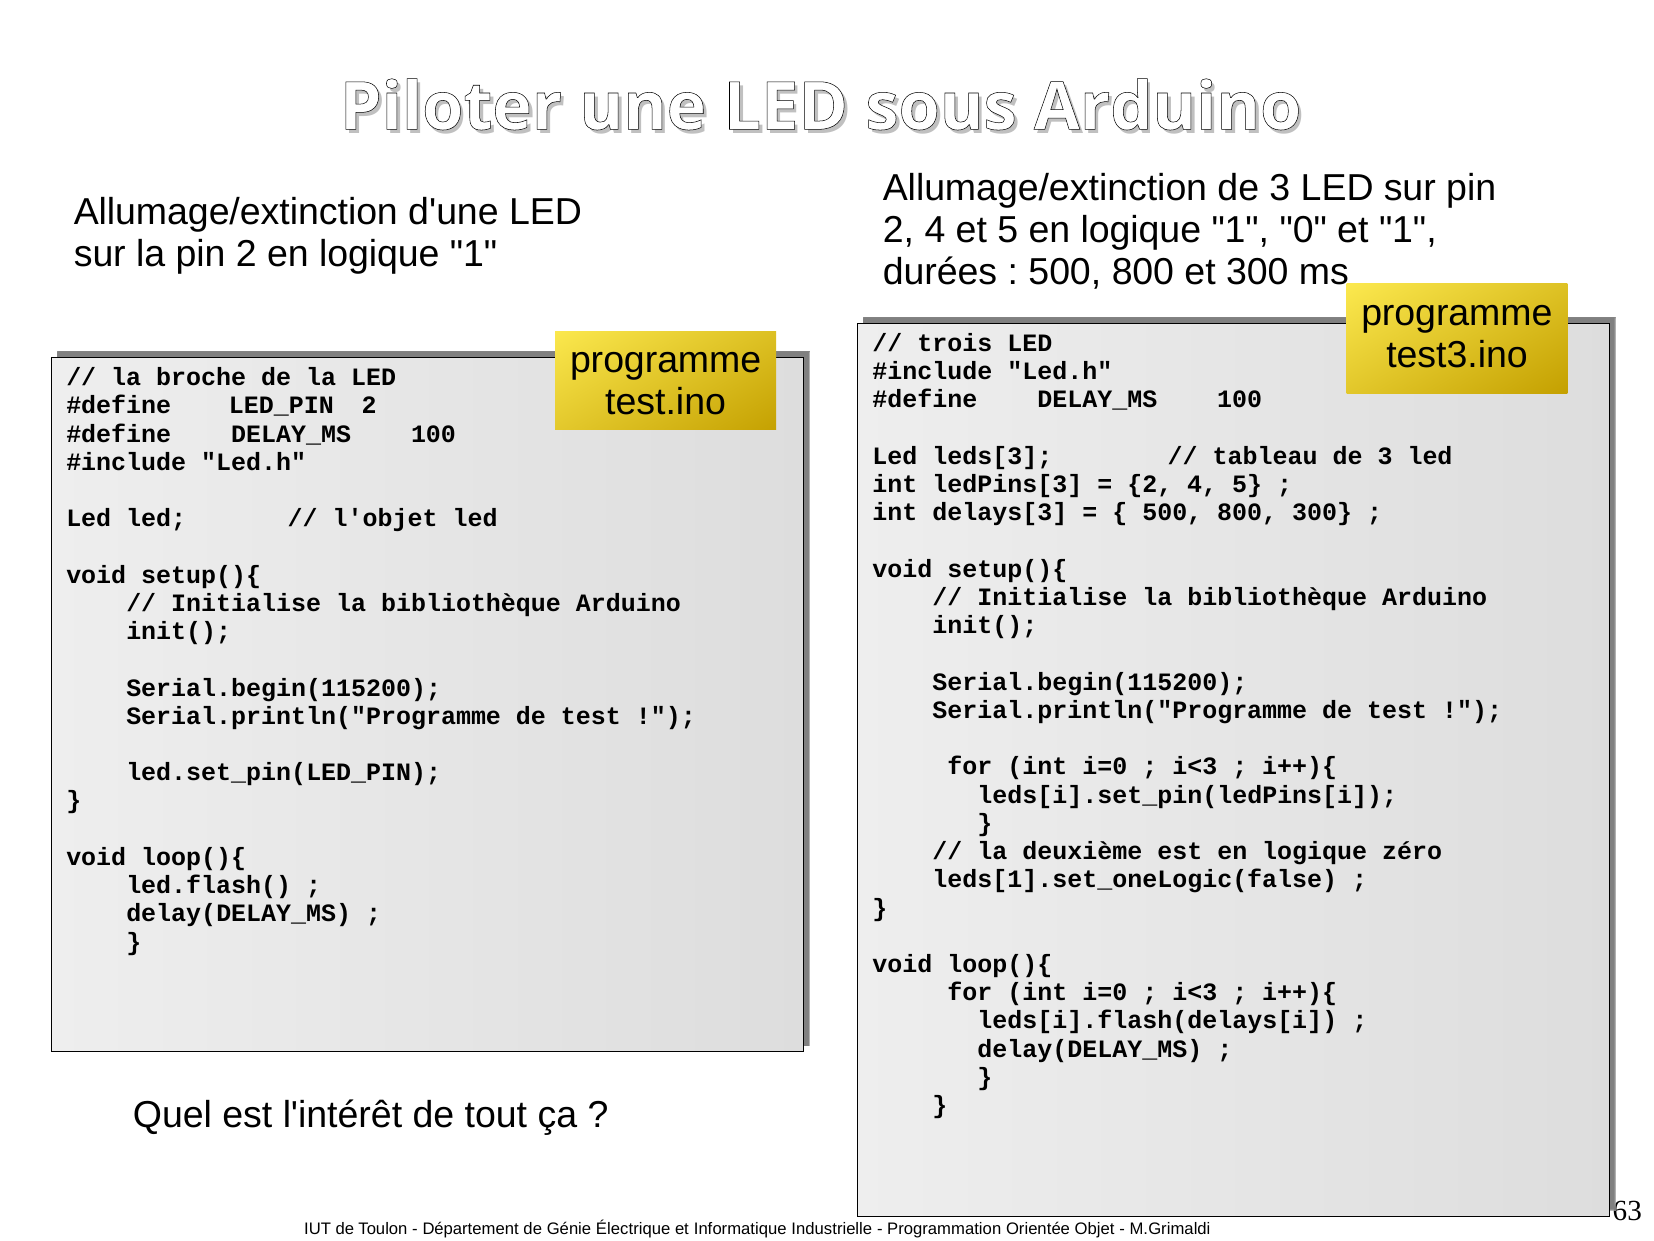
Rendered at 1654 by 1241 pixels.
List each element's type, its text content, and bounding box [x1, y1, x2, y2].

text_box Allumage/extinction de 3 LED sur pin 2, 4 et 5 en logique "1", "0" et "1", durées : 500, 800 et 300 ms [868, 159, 1523, 301]
text_box // trois LED #include "Led.h" #define DELAY_MS 100 Led leds[3]; // tableau de 3 led int ledPins[3] = {2, 4, 5} ; int delays[3] = { 500, 800, 300} ; void setup(){ // Initialise la bibliothèque Arduino init(); Serial.begin(115200); Serial.println("Programme de test !"); for (int i=0 ; i<3 ; i++){ leds[i].set_pin(ledPins[i]); } // la deuxième est en logique zéro leds[1].set_oneLogic(false) ; } void loop(){ for (int i=0 ; i<3 ; i++){ leds[i].flash(delays[i]) ; delay(DELAY_MS) ; } } [857, 323, 1610, 1217]
title Piloter une LED sous Arduino [76, 0, 1565, 208]
text_box Quel est l'intérêt de tout ça ? [118, 1086, 624, 1144]
text_box programme test3.ino [1346, 283, 1568, 394]
text_box programme test.ino [555, 331, 777, 430]
text_box Allumage/extinction d'une LED sur la pin 2 en logique "1" [59, 183, 626, 296]
text_box // la broche de la LED #define LED_PIN 2 #define DELAY_MS 100 #include "Led.h" Led led; // l'objet led void setup(){ // Initialise la bibliothèque Arduino init(); Serial.begin(115200); Serial.println("Programme de test !"); led.set_pin(LED_PIN); } void loop(){ led.flash() ; delay(DELAY_MS) ; } [51, 357, 804, 1052]
